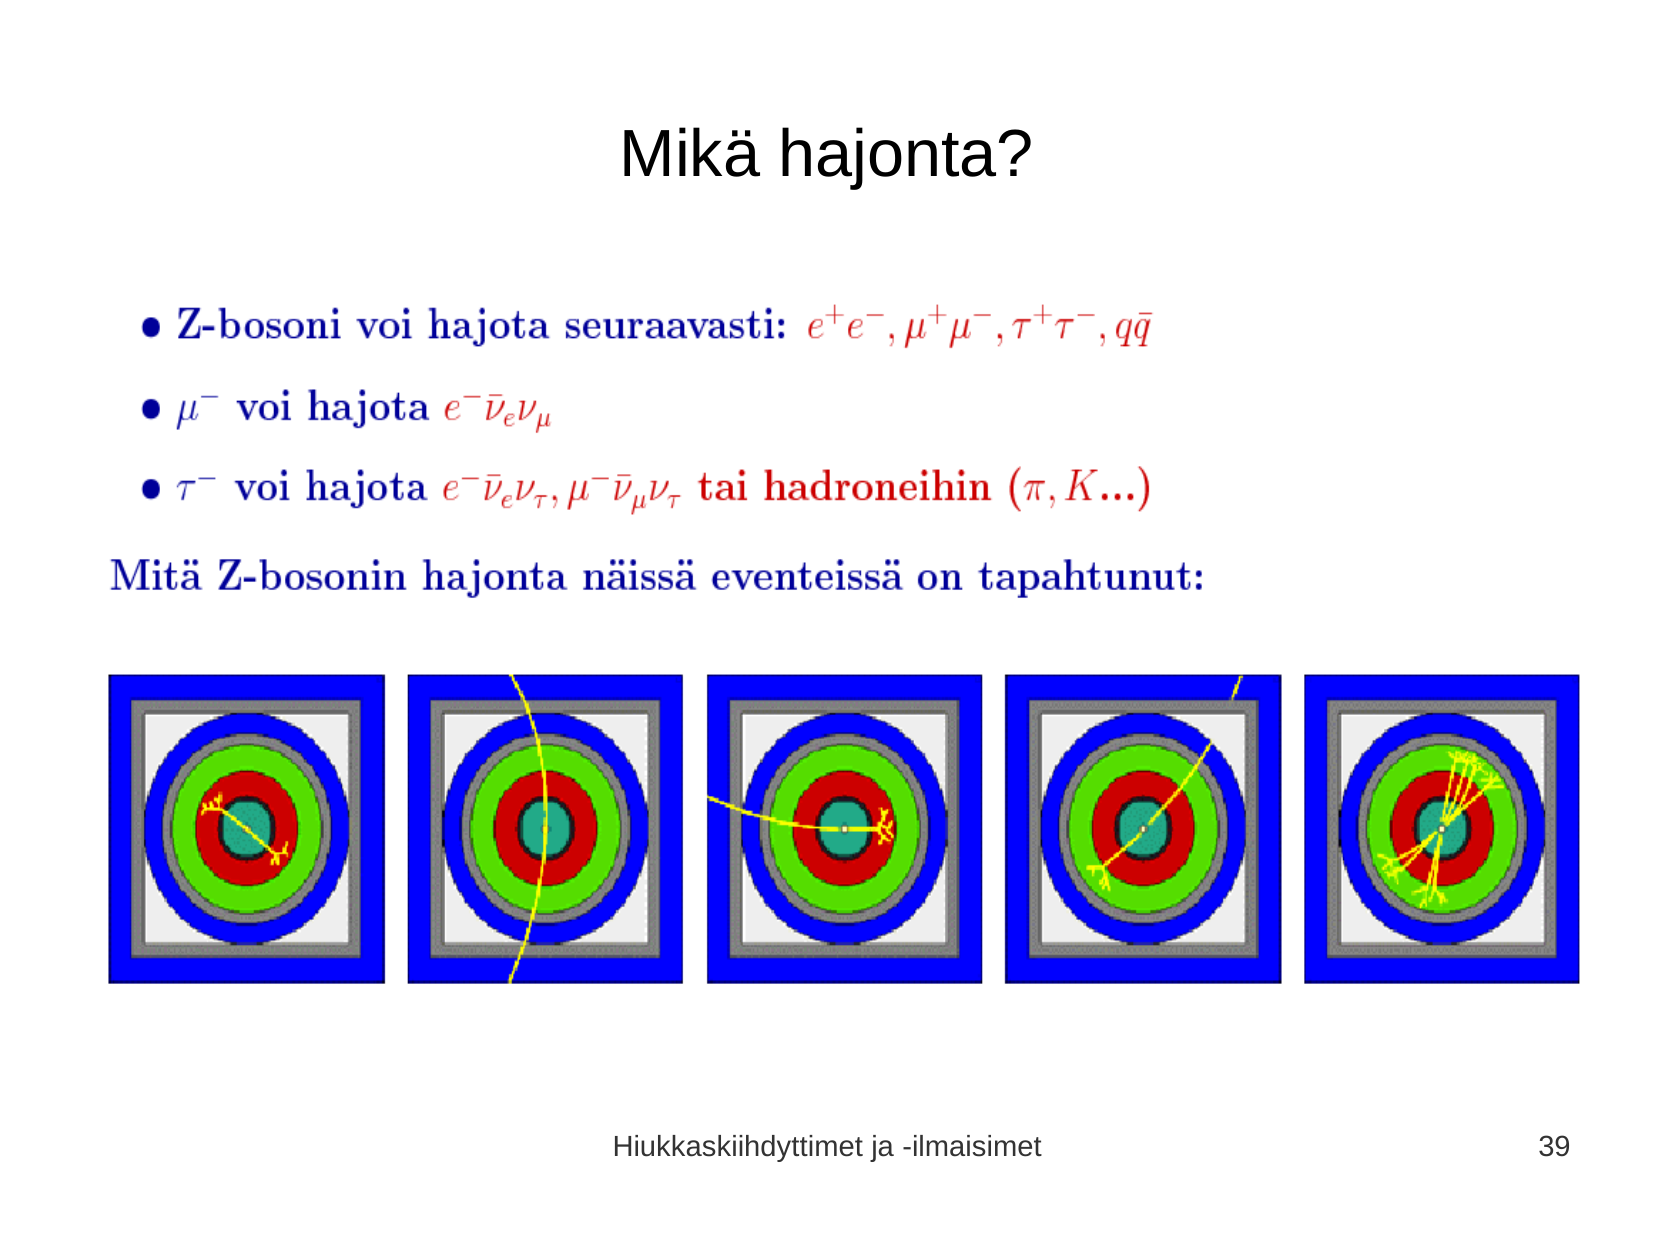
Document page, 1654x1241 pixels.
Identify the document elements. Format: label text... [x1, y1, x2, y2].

title Mikä hajonta? [82, 49, 1571, 206]
picture [0, 206, 1654, 1004]
